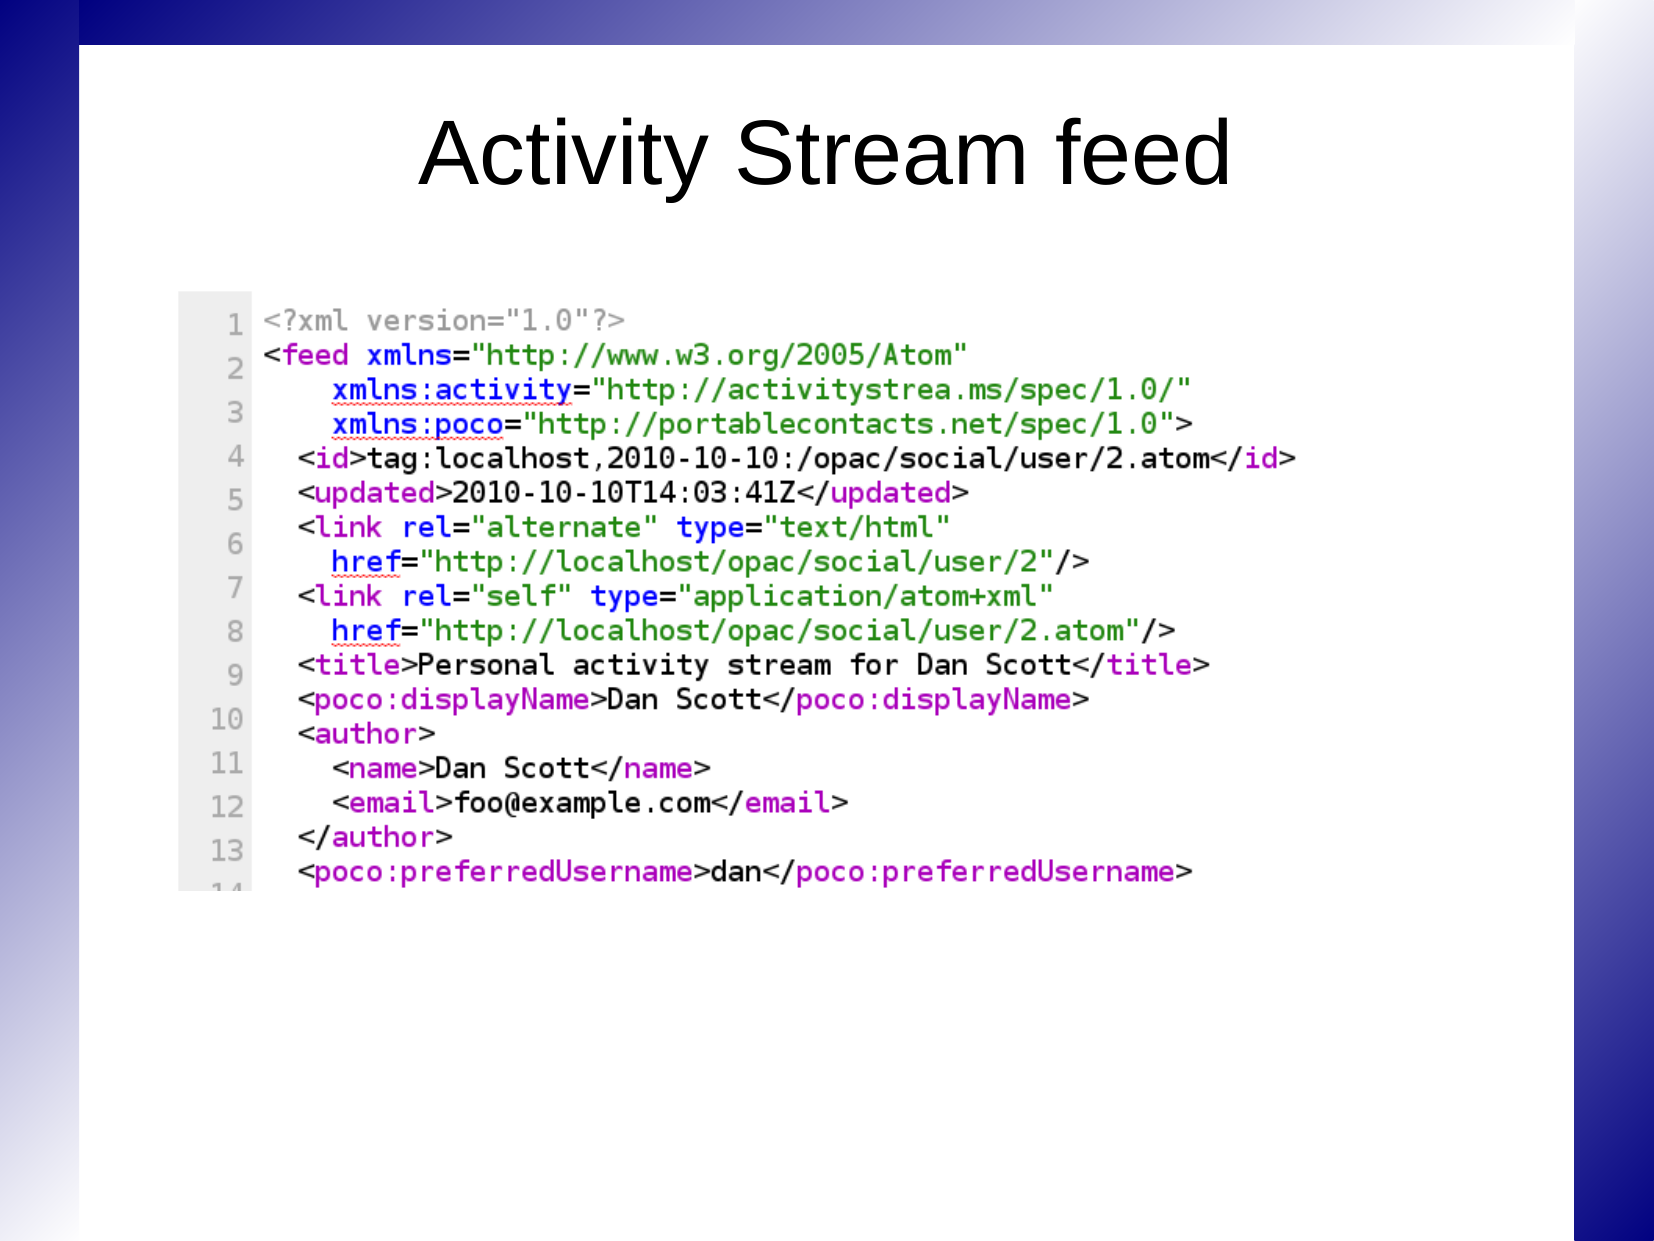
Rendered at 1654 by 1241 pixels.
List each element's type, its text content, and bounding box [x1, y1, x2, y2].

title Activity Stream feed [82, 56, 1571, 250]
picture [177, 290, 1369, 891]
